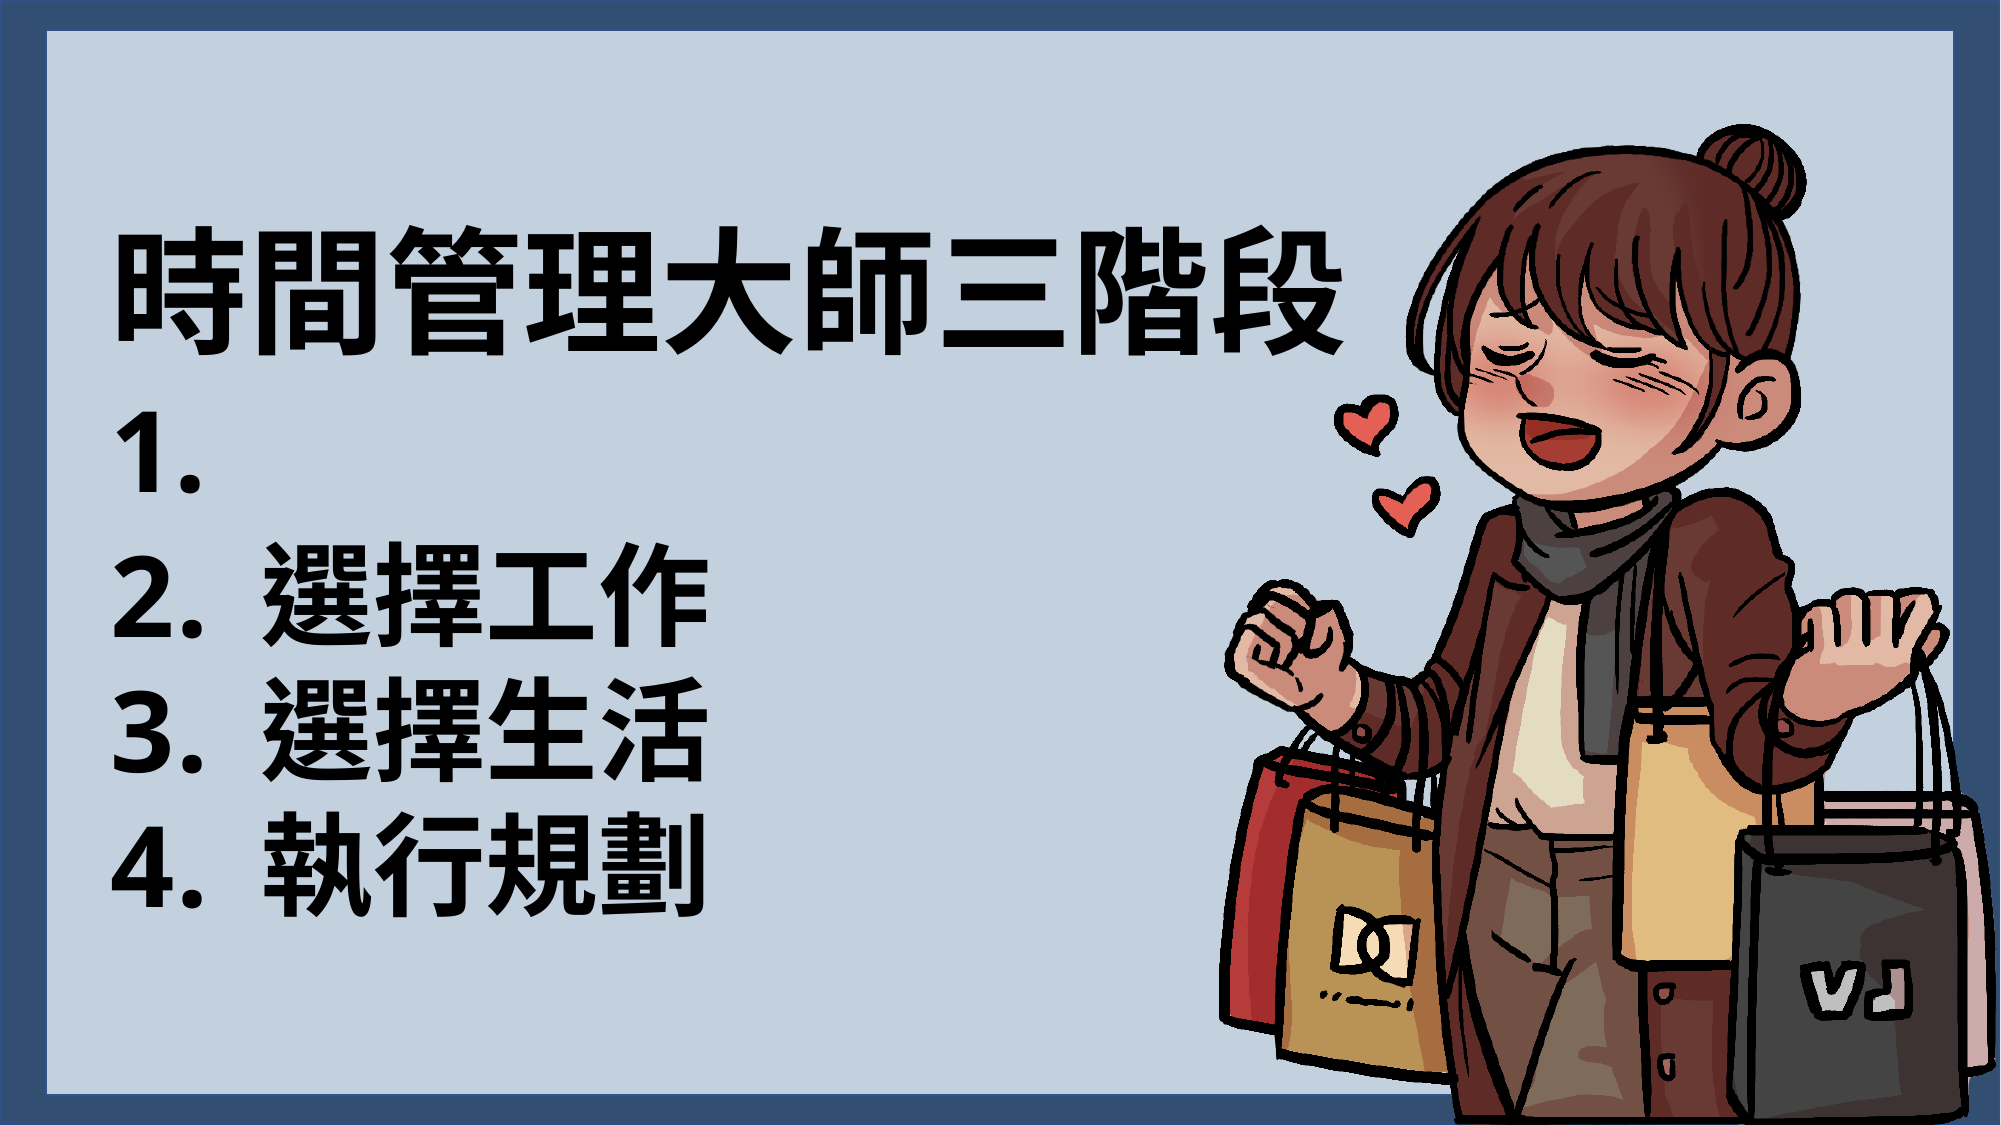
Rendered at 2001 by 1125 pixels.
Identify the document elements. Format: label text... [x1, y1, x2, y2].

picture [1218, 124, 1996, 1125]
text_box 時間管理大師三階段 選擇工作 選擇生活 執行規劃 [96, 199, 1218, 937]
